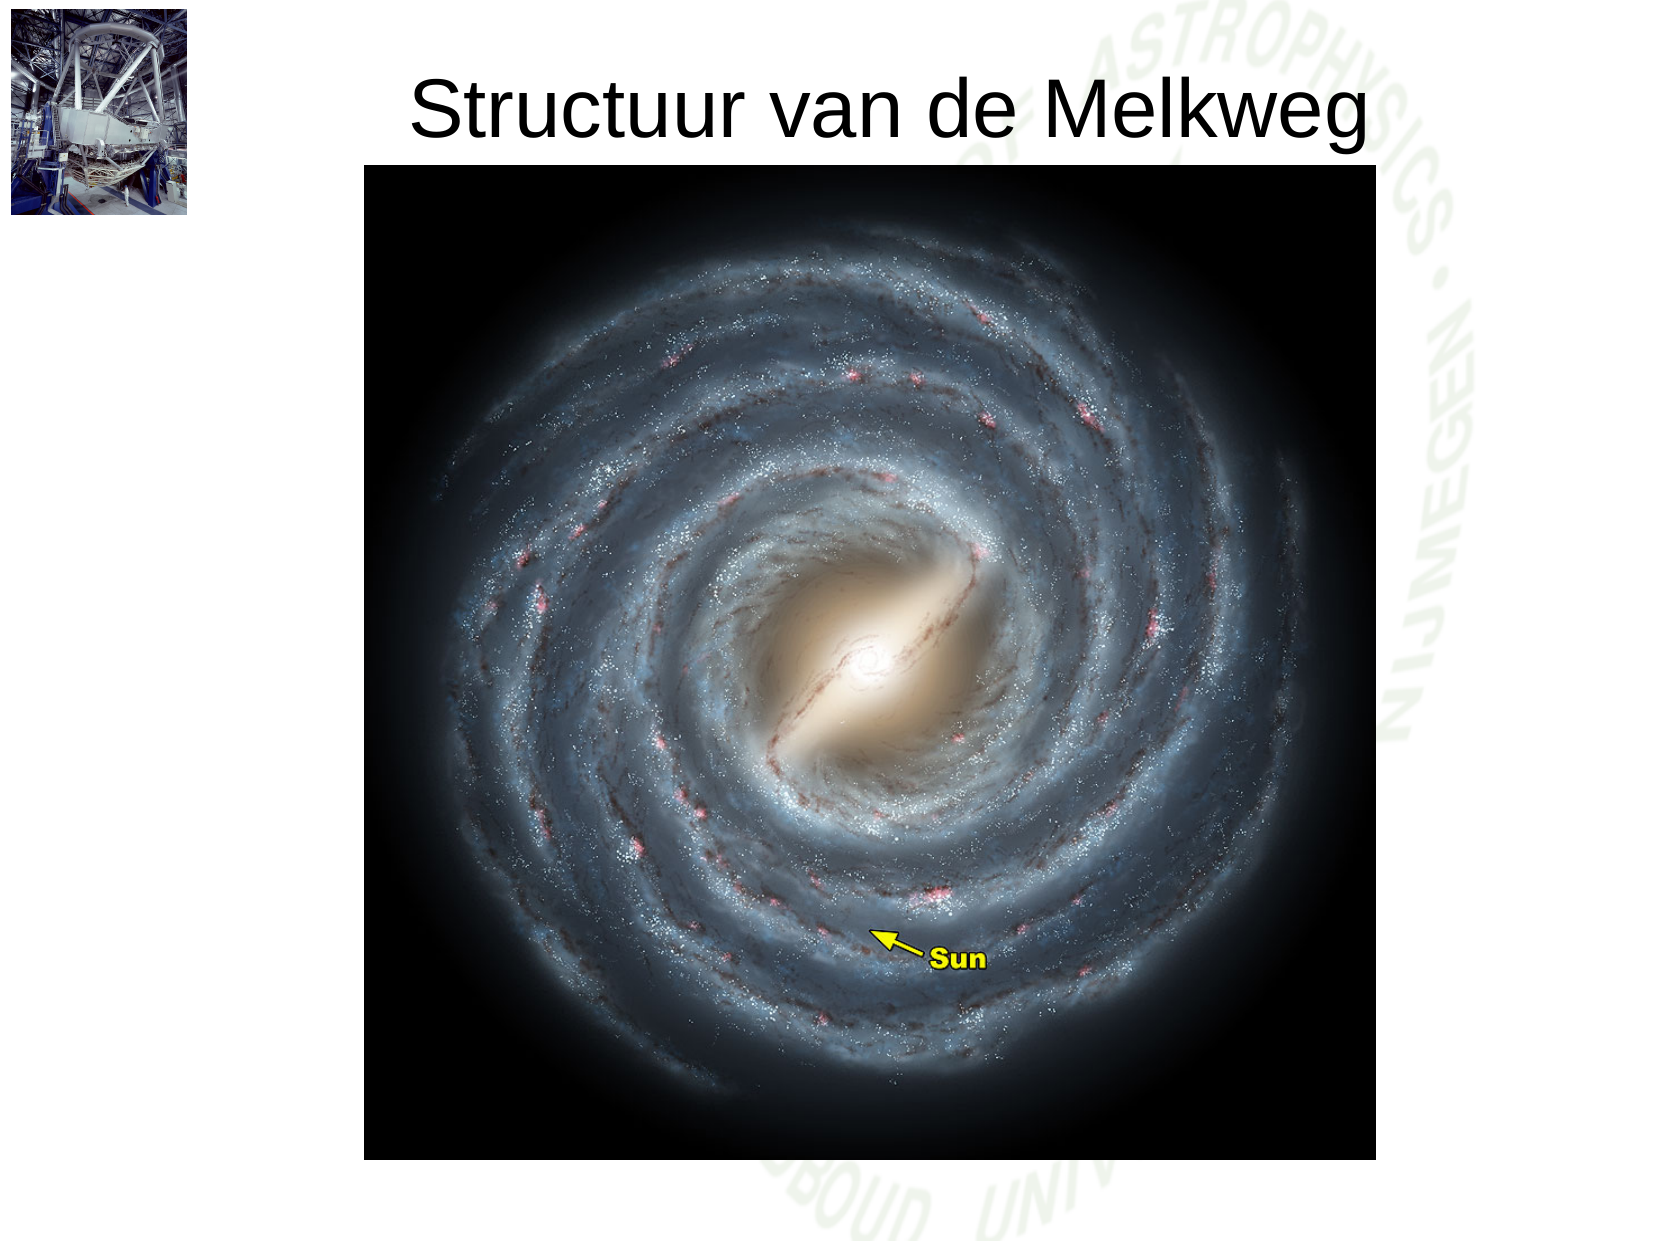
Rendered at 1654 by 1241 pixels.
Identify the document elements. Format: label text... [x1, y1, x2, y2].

picture [0, 0, 1654, 1241]
text_box Structuur van de Melkweg [393, 55, 1387, 163]
